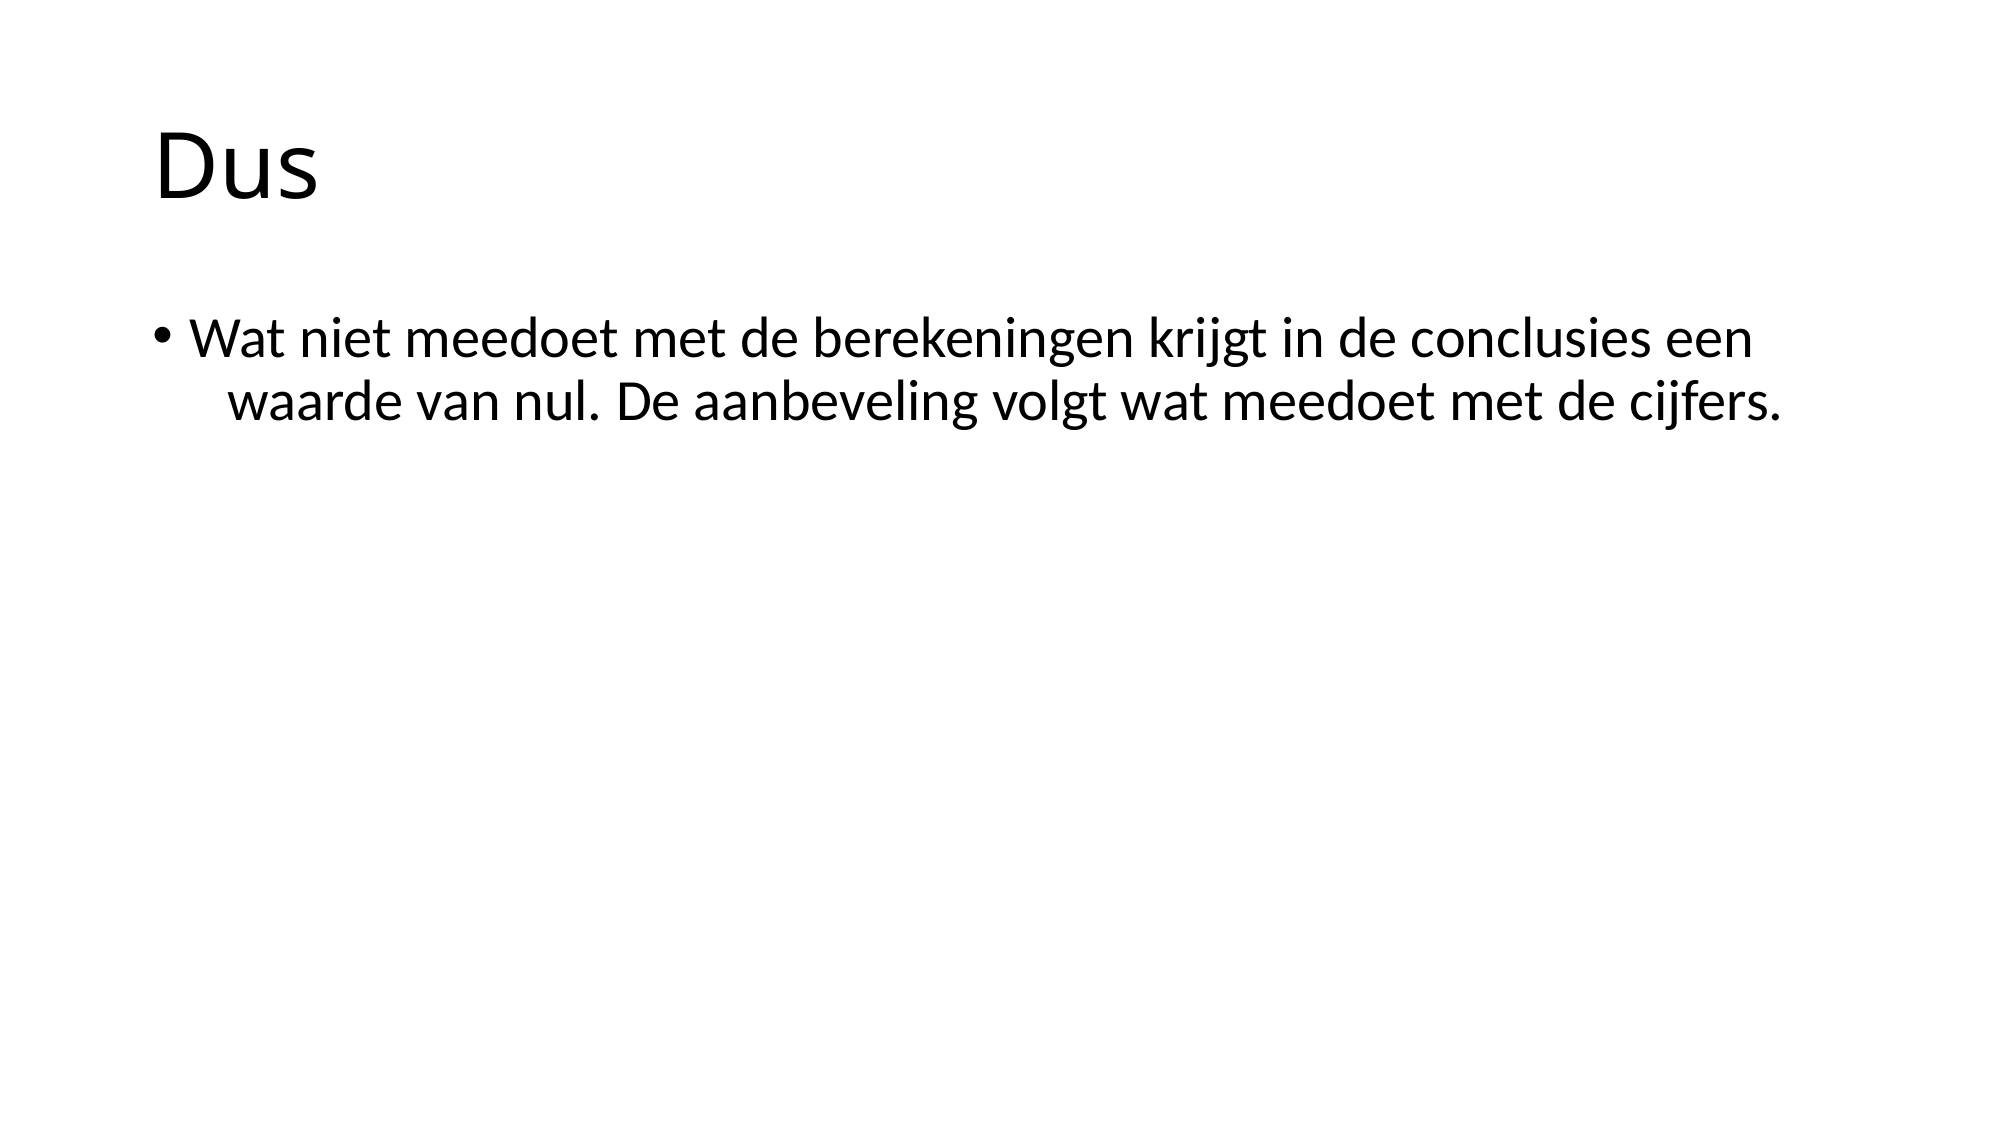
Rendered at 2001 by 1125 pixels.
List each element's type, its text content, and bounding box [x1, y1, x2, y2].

list Wat niet meedoet met de berekeningen krijgt in de conclusies een waarde van nul. De aanbeveling volgt wat meedoet met de cijfers. [137, 299, 1863, 1014]
title Dus [137, 59, 1863, 278]
